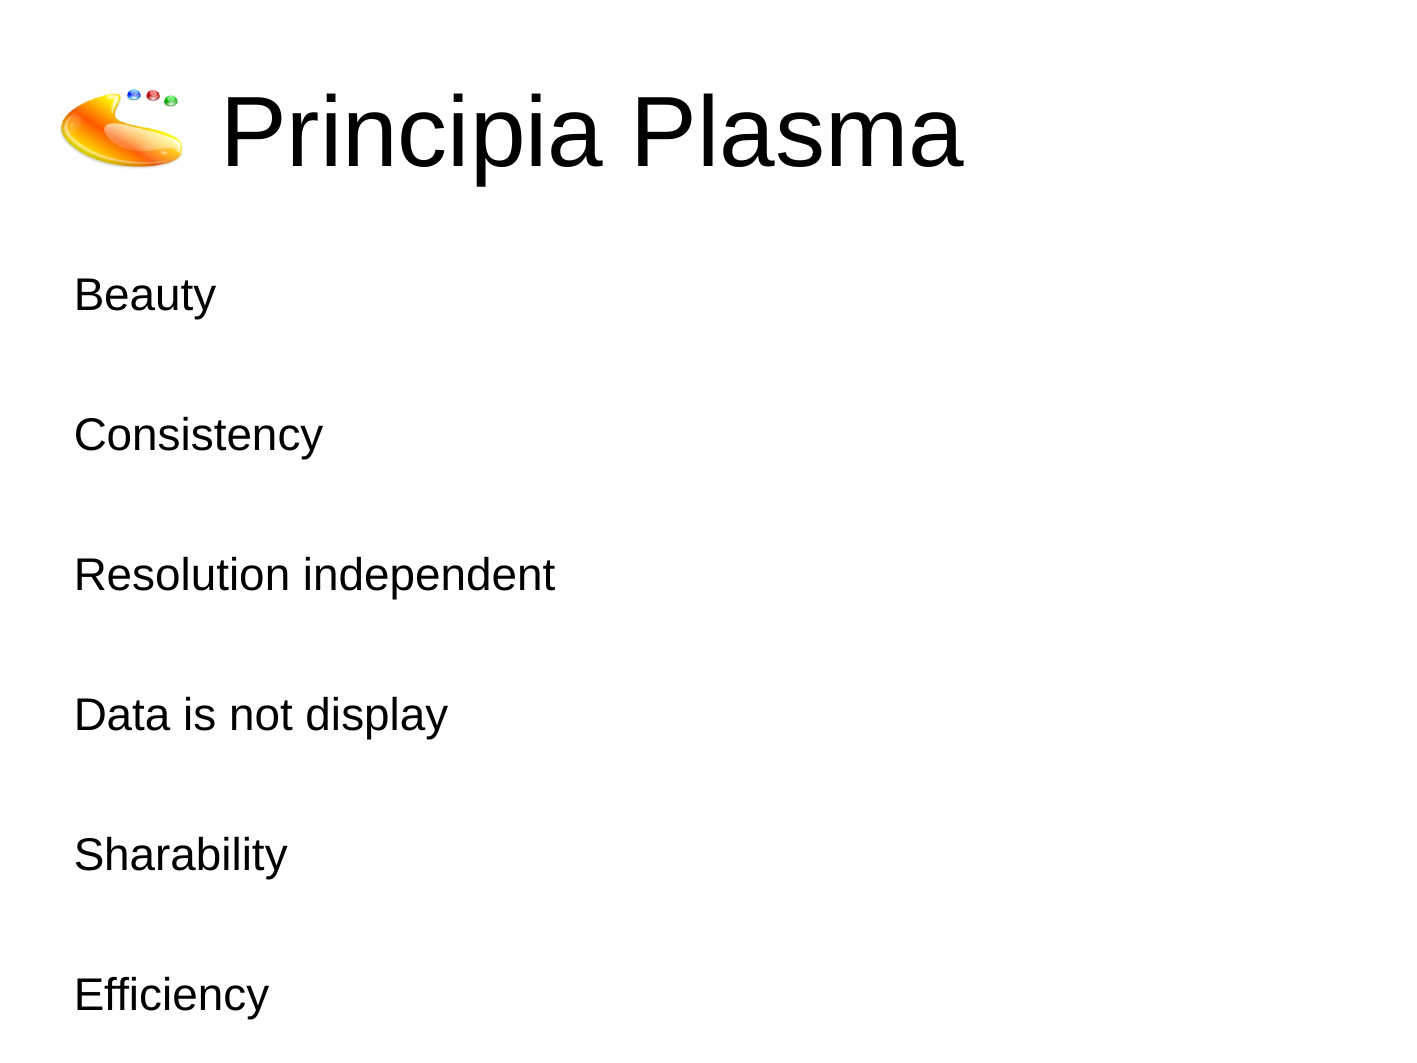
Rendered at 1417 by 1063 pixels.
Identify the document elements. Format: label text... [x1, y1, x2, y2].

picture [60, 89, 183, 170]
text_box Beauty Consistency Resolution independent Data is not display Sharability Efficiency [59, 236, 1417, 1063]
text_box Principia Plasma [205, 68, 1358, 188]
